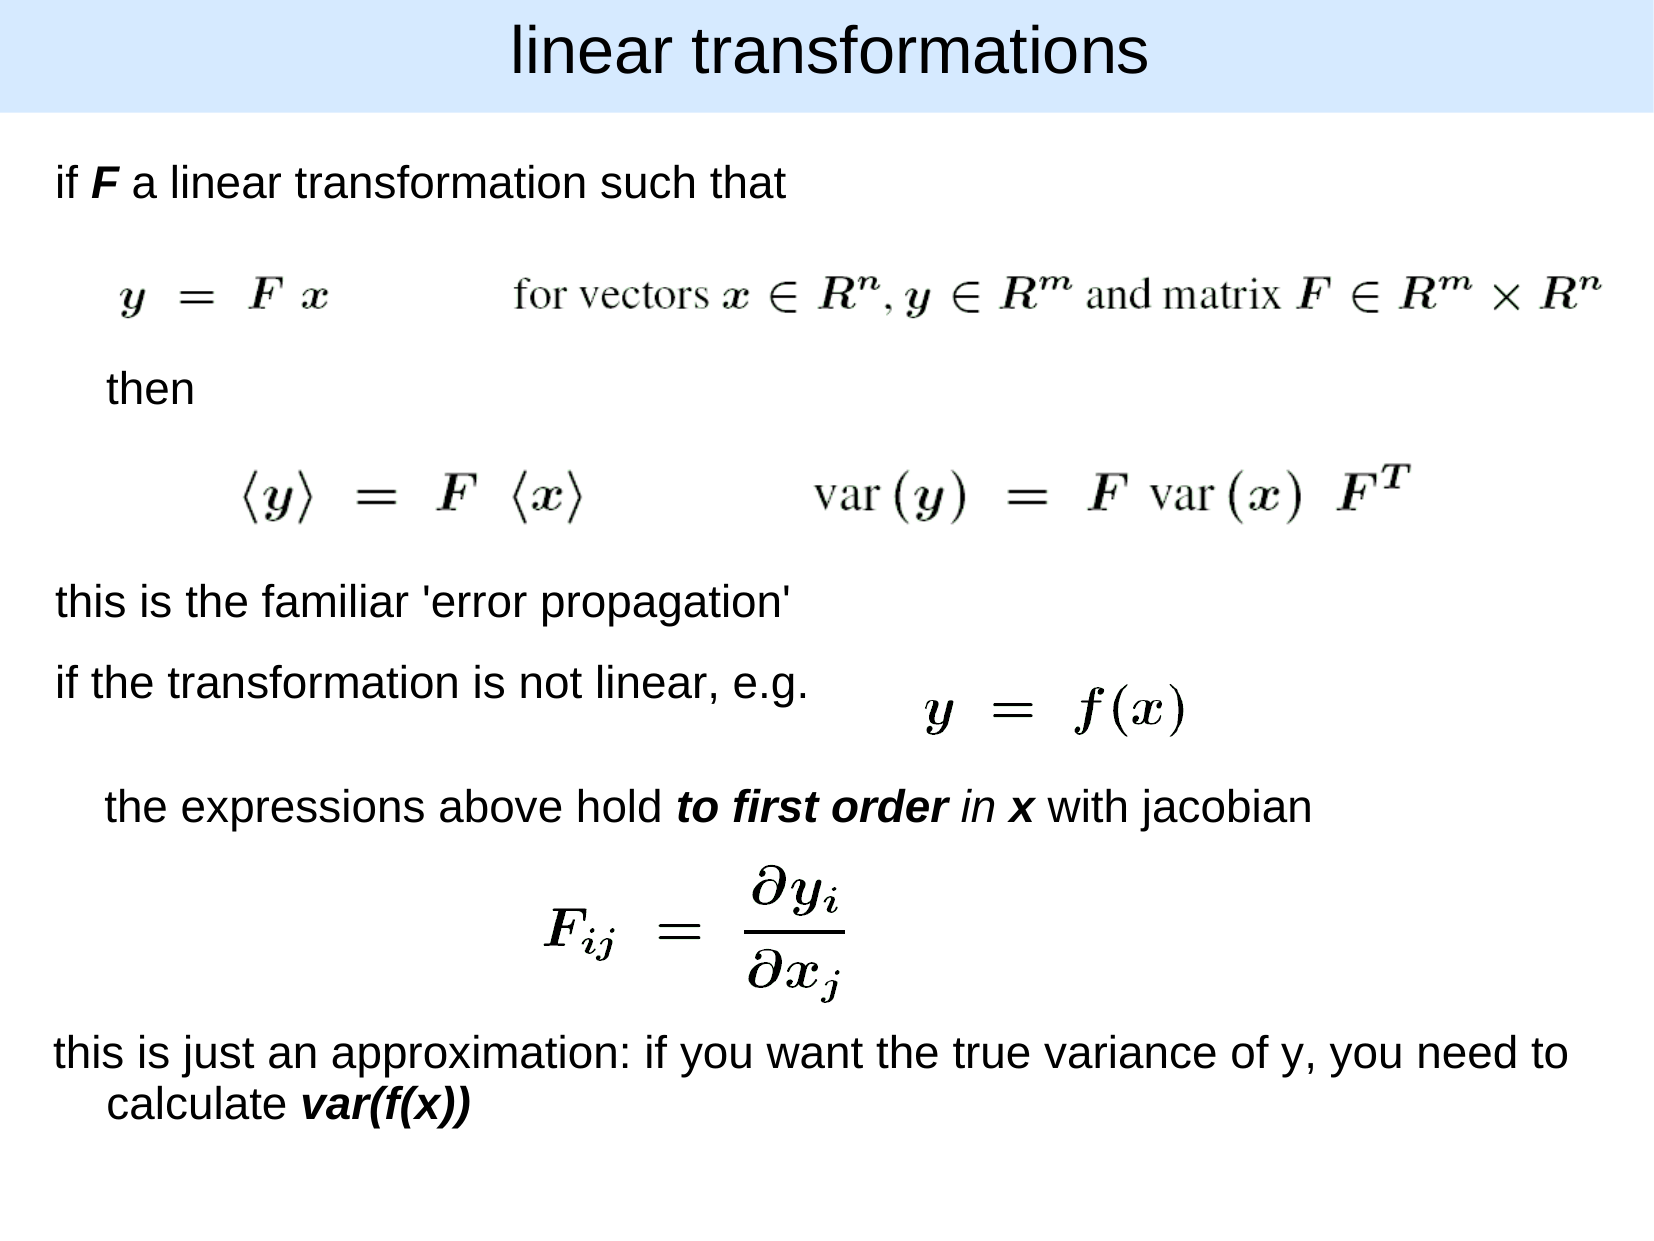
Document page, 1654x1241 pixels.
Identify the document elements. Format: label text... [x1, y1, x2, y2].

list this is the familiar 'error propagation' if the transformation is not linear, e.g. [37, 575, 1613, 742]
list if F a linear transformation such that [37, 156, 1613, 235]
list then [37, 363, 1613, 442]
title linear transformations [86, 0, 1576, 101]
picture [226, 445, 1427, 548]
list this is just an approximation: if you want the true variance of y, you need to calculate var(f(x)) [35, 1027, 1611, 1165]
picture [535, 858, 866, 1012]
list the expressions above hold to first order in x with jacobian [48, 780, 1624, 870]
picture [910, 676, 1211, 761]
picture [104, 247, 1608, 329]
